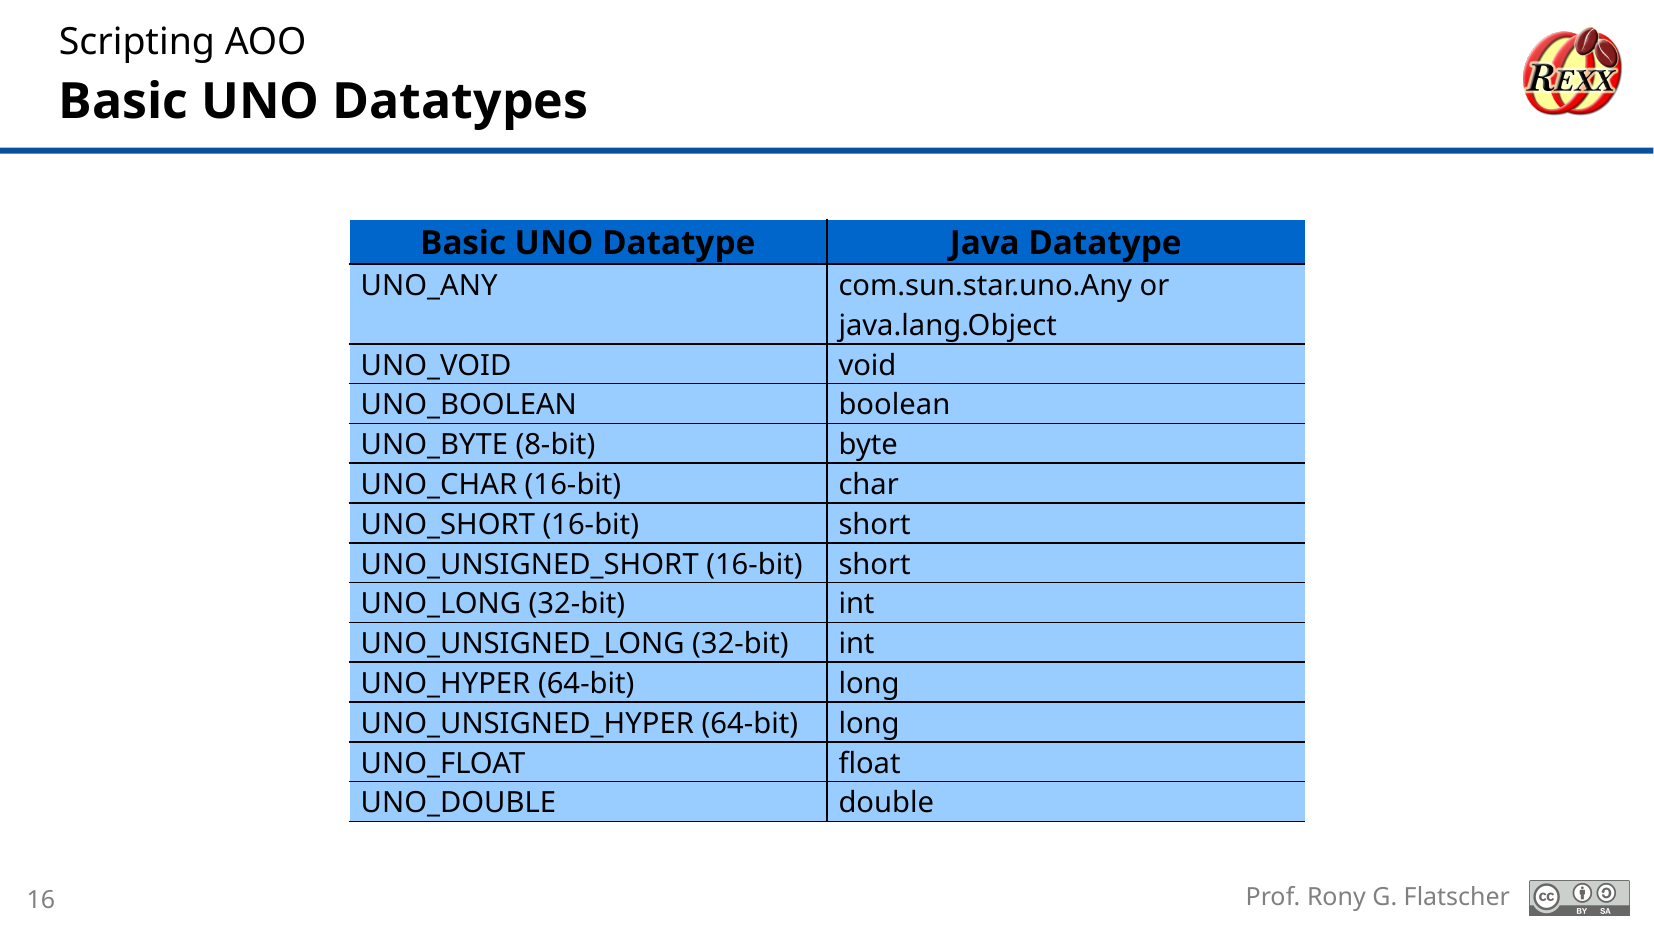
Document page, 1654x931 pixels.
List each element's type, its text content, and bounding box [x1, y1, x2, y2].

table_cell long [828, 663, 1305, 701]
table_cell UNO_LONG (32-bit) [350, 583, 826, 622]
table_cell UNO_UNSIGNED_LONG (32-bit) [350, 623, 826, 661]
table_cell UNO_ANY [350, 265, 826, 343]
title Scripting AOO Basic UNO Datatypes [0, 0, 1625, 148]
table_cell UNO_BYTE (8-bit) [350, 424, 826, 462]
table_cell int [828, 623, 1305, 661]
table_cell void [828, 345, 1305, 383]
table_header Java Datatype [828, 220, 1305, 263]
table_cell float [828, 743, 1305, 781]
table_cell double [828, 782, 1305, 821]
table_cell byte [828, 424, 1305, 462]
table_cell UNO_BOOLEAN [350, 384, 826, 423]
table_cell UNO_VOID [350, 345, 826, 383]
table_cell long [828, 703, 1305, 741]
table_cell int [828, 583, 1305, 622]
table_cell UNO_SHORT (16-bit) [350, 504, 826, 542]
table_cell short [828, 544, 1305, 582]
table_cell UNO_DOUBLE [350, 782, 826, 821]
table_cell short [828, 504, 1305, 542]
table_cell UNO_UNSIGNED_HYPER (64-bit) [350, 703, 826, 741]
table_cell char [828, 464, 1305, 502]
table_header Basic UNO Datatype [350, 220, 826, 263]
table_cell UNO_HYPER (64-bit) [350, 663, 826, 701]
table_cell UNO_UNSIGNED_SHORT (16-bit) [350, 544, 826, 582]
table_cell boolean [828, 384, 1305, 423]
table_cell UNO_CHAR (16-bit) [350, 464, 826, 502]
table_cell com.sun.star.uno.Any or java.lang.Object [828, 265, 1305, 343]
table_cell UNO_FLOAT [350, 743, 826, 781]
